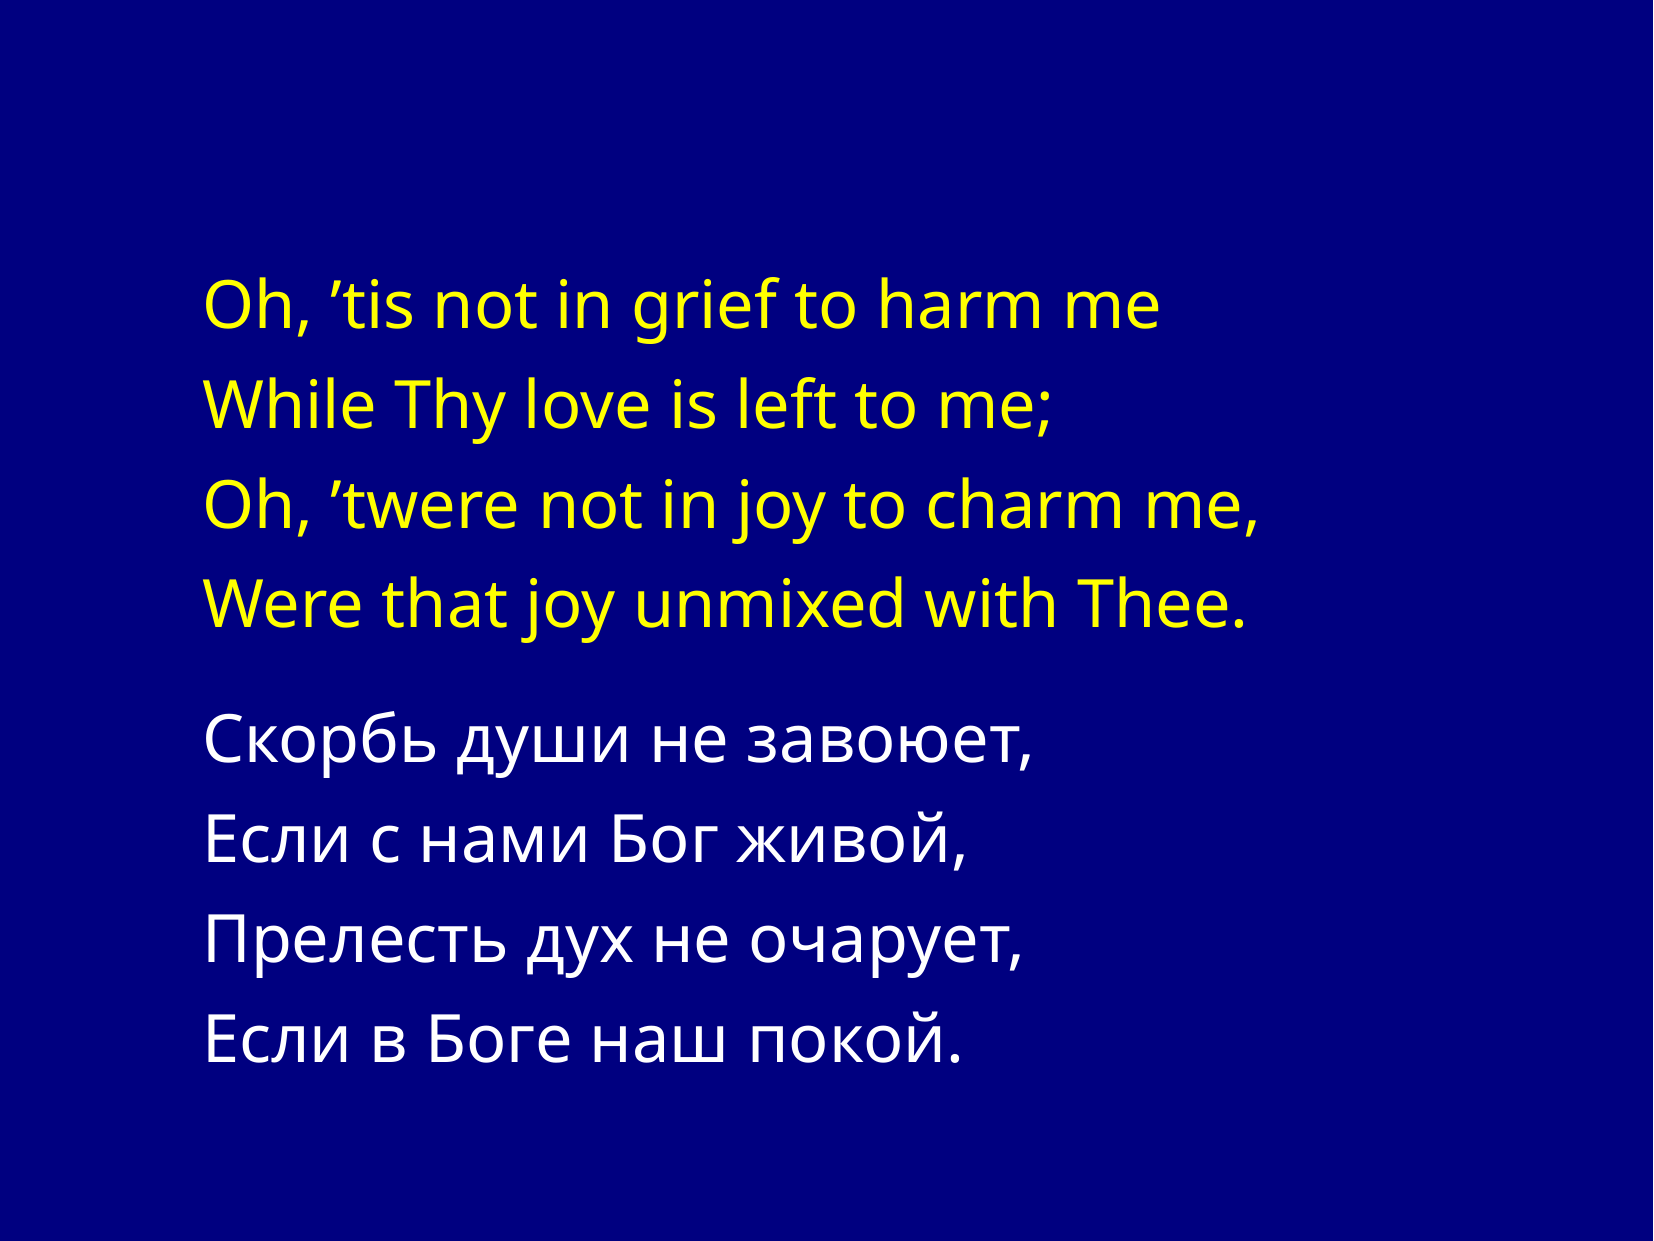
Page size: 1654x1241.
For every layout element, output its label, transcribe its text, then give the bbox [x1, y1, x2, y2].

text_box Oh, ’tis not in grief to harm me While Thy love is left to me; Oh, ’twere not in joy to charm me, Were that joy unmixed with Thee. [75, 150, 1576, 638]
text_box Скорбь души не завоюет, Если с нами Бог живой, Прелесть дух не очарует, Если в Боге наш покой. [75, 675, 1576, 1163]
